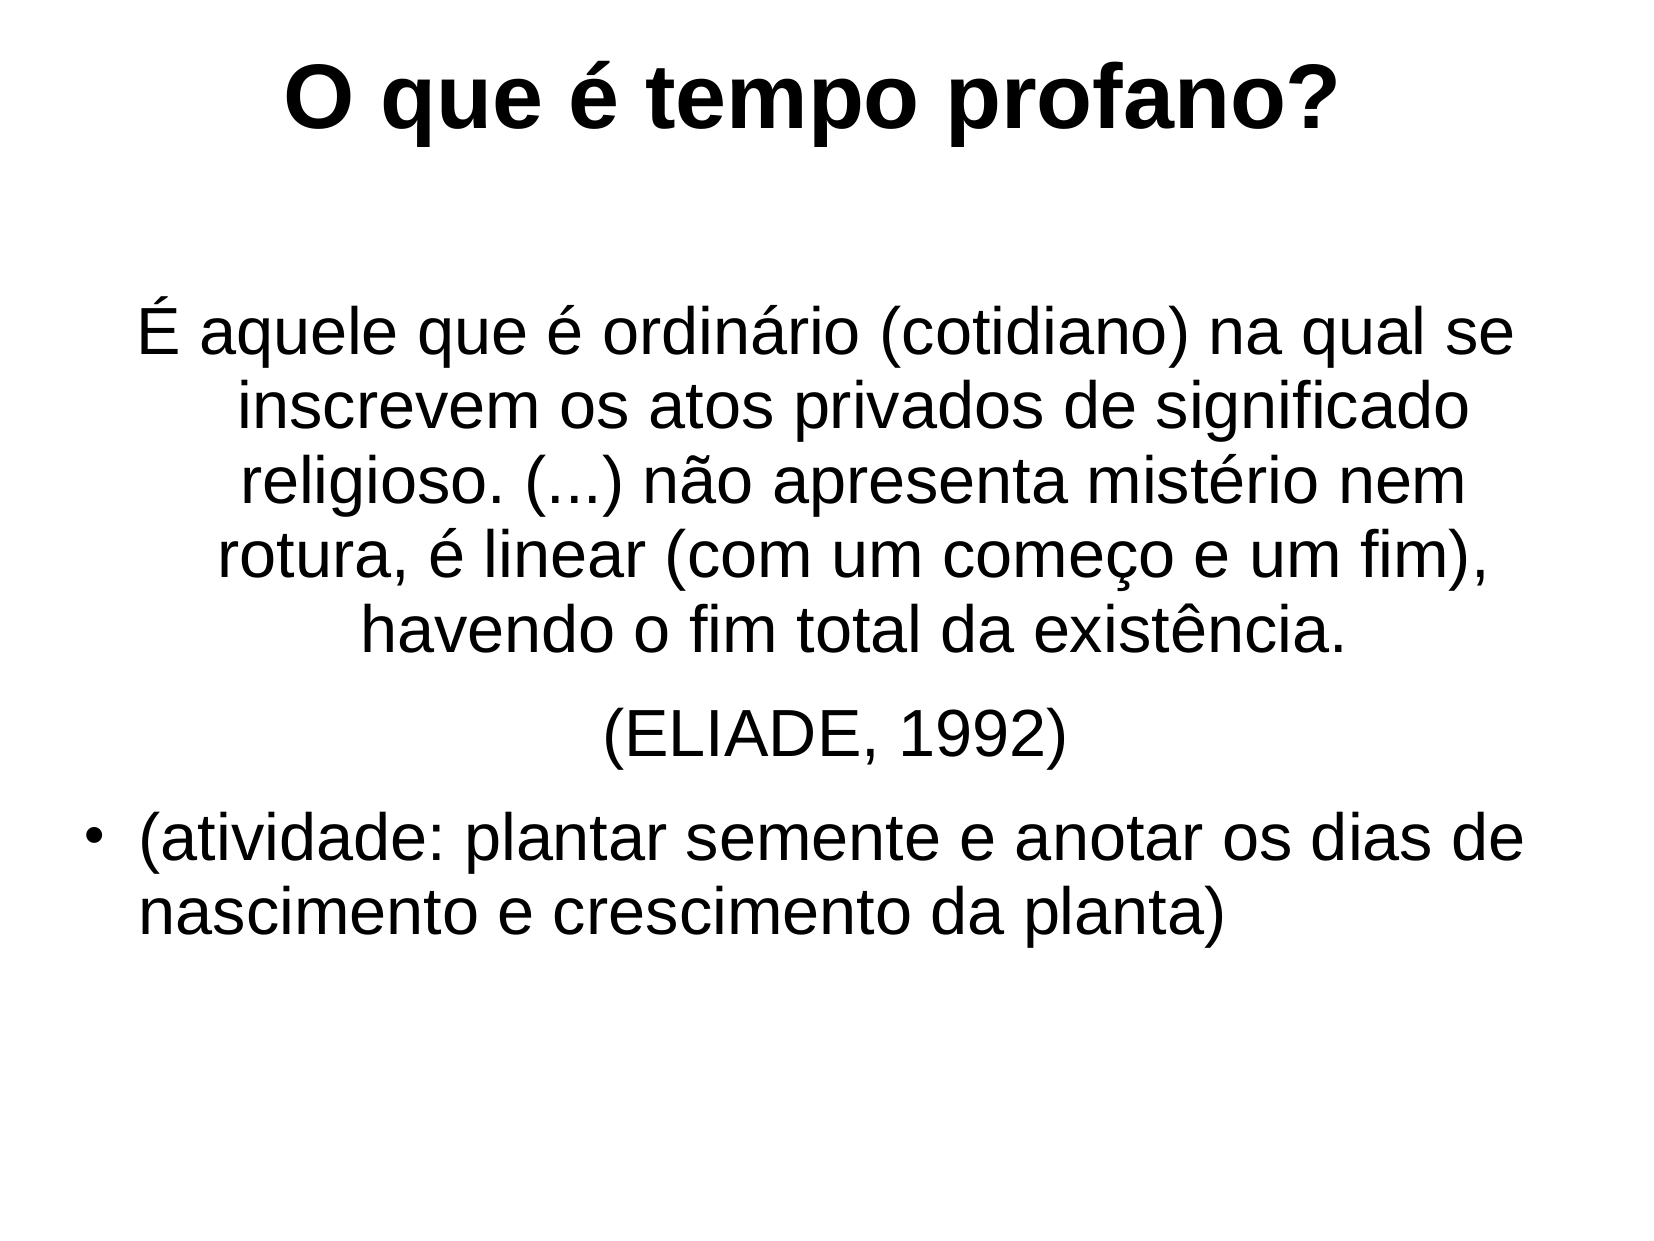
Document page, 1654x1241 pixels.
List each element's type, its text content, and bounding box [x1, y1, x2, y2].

title O que é tempo profano? [82, 49, 1571, 257]
list É aquele que é ordinário (cotidiano) na qual se inscrevem os atos privados de significado religioso. (...) não apresenta mistério nem rotura, é linear (com um começo e um fim), havendo o fim total da existência. (ELIADE, 1992) (atividade: plantar semente e anotar os dias de nascimento e crescimento da planta) [82, 290, 1571, 1109]
